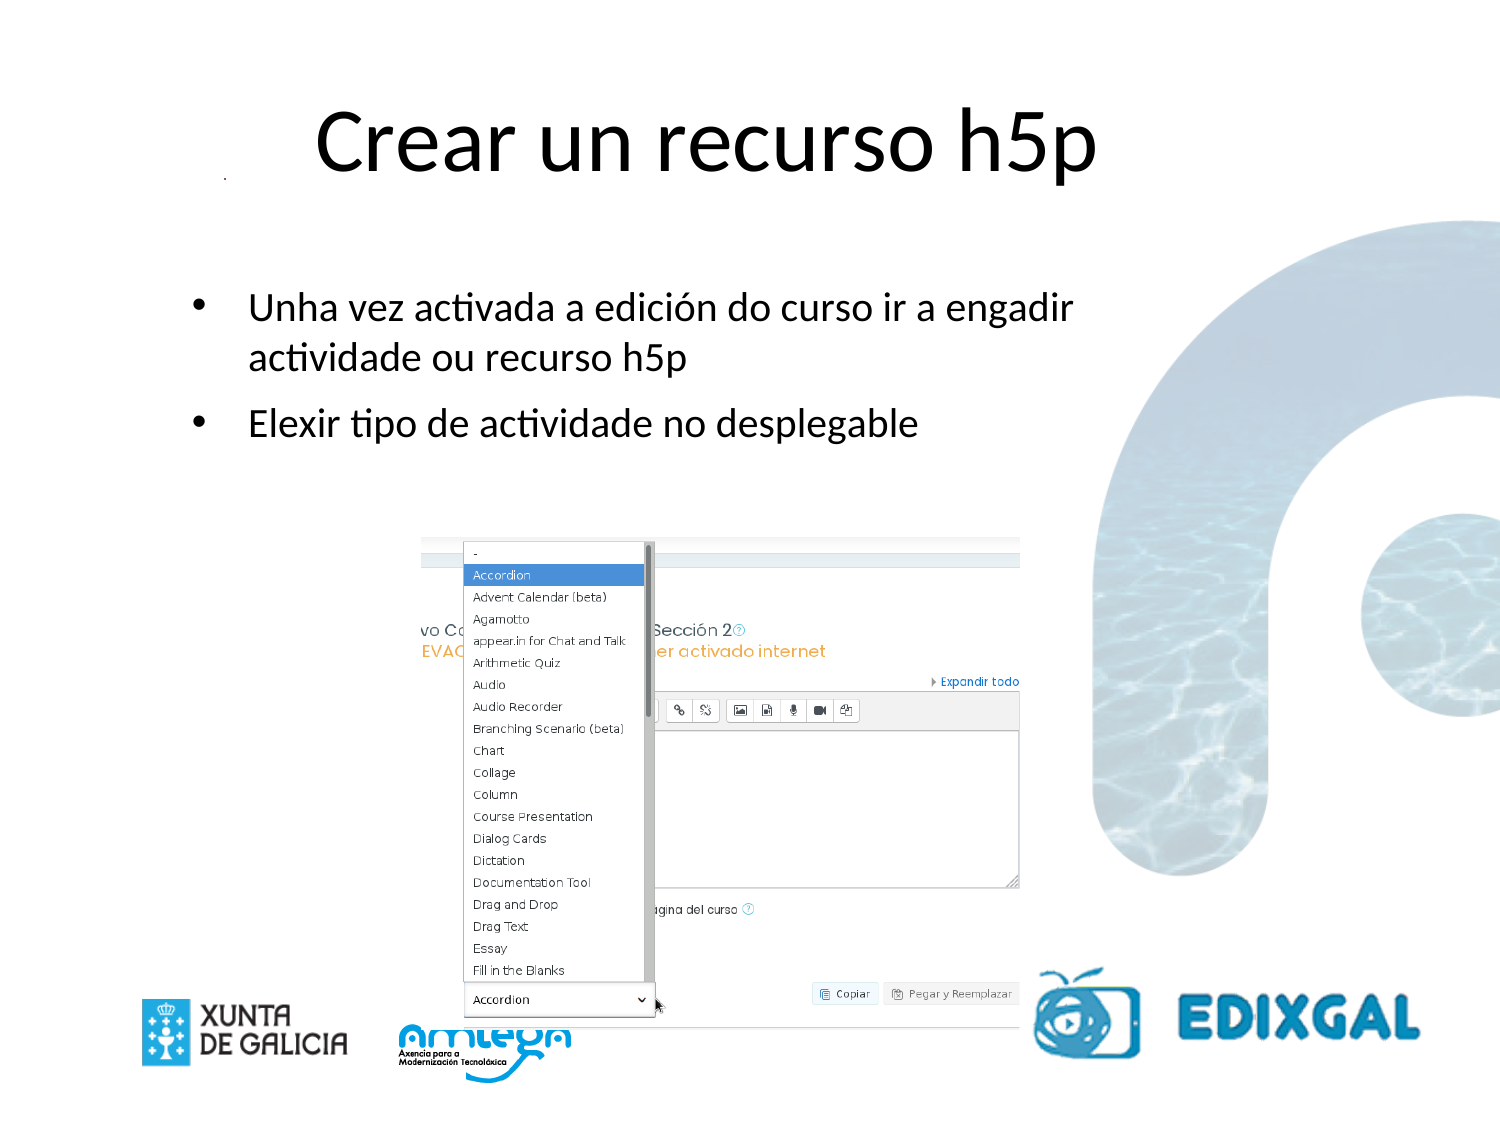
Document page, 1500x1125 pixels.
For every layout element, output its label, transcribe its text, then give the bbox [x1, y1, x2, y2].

picture [105, 978, 372, 1079]
list Unha vez activada a edición do curso ir a engadir actividade ou recurso h5p Elexir tipo de actividade no desplegable [177, 271, 1019, 662]
picture [375, 149, 1500, 1102]
title Crear un recurso h5p [32, 16, 1383, 252]
picture [1027, 966, 1430, 1063]
